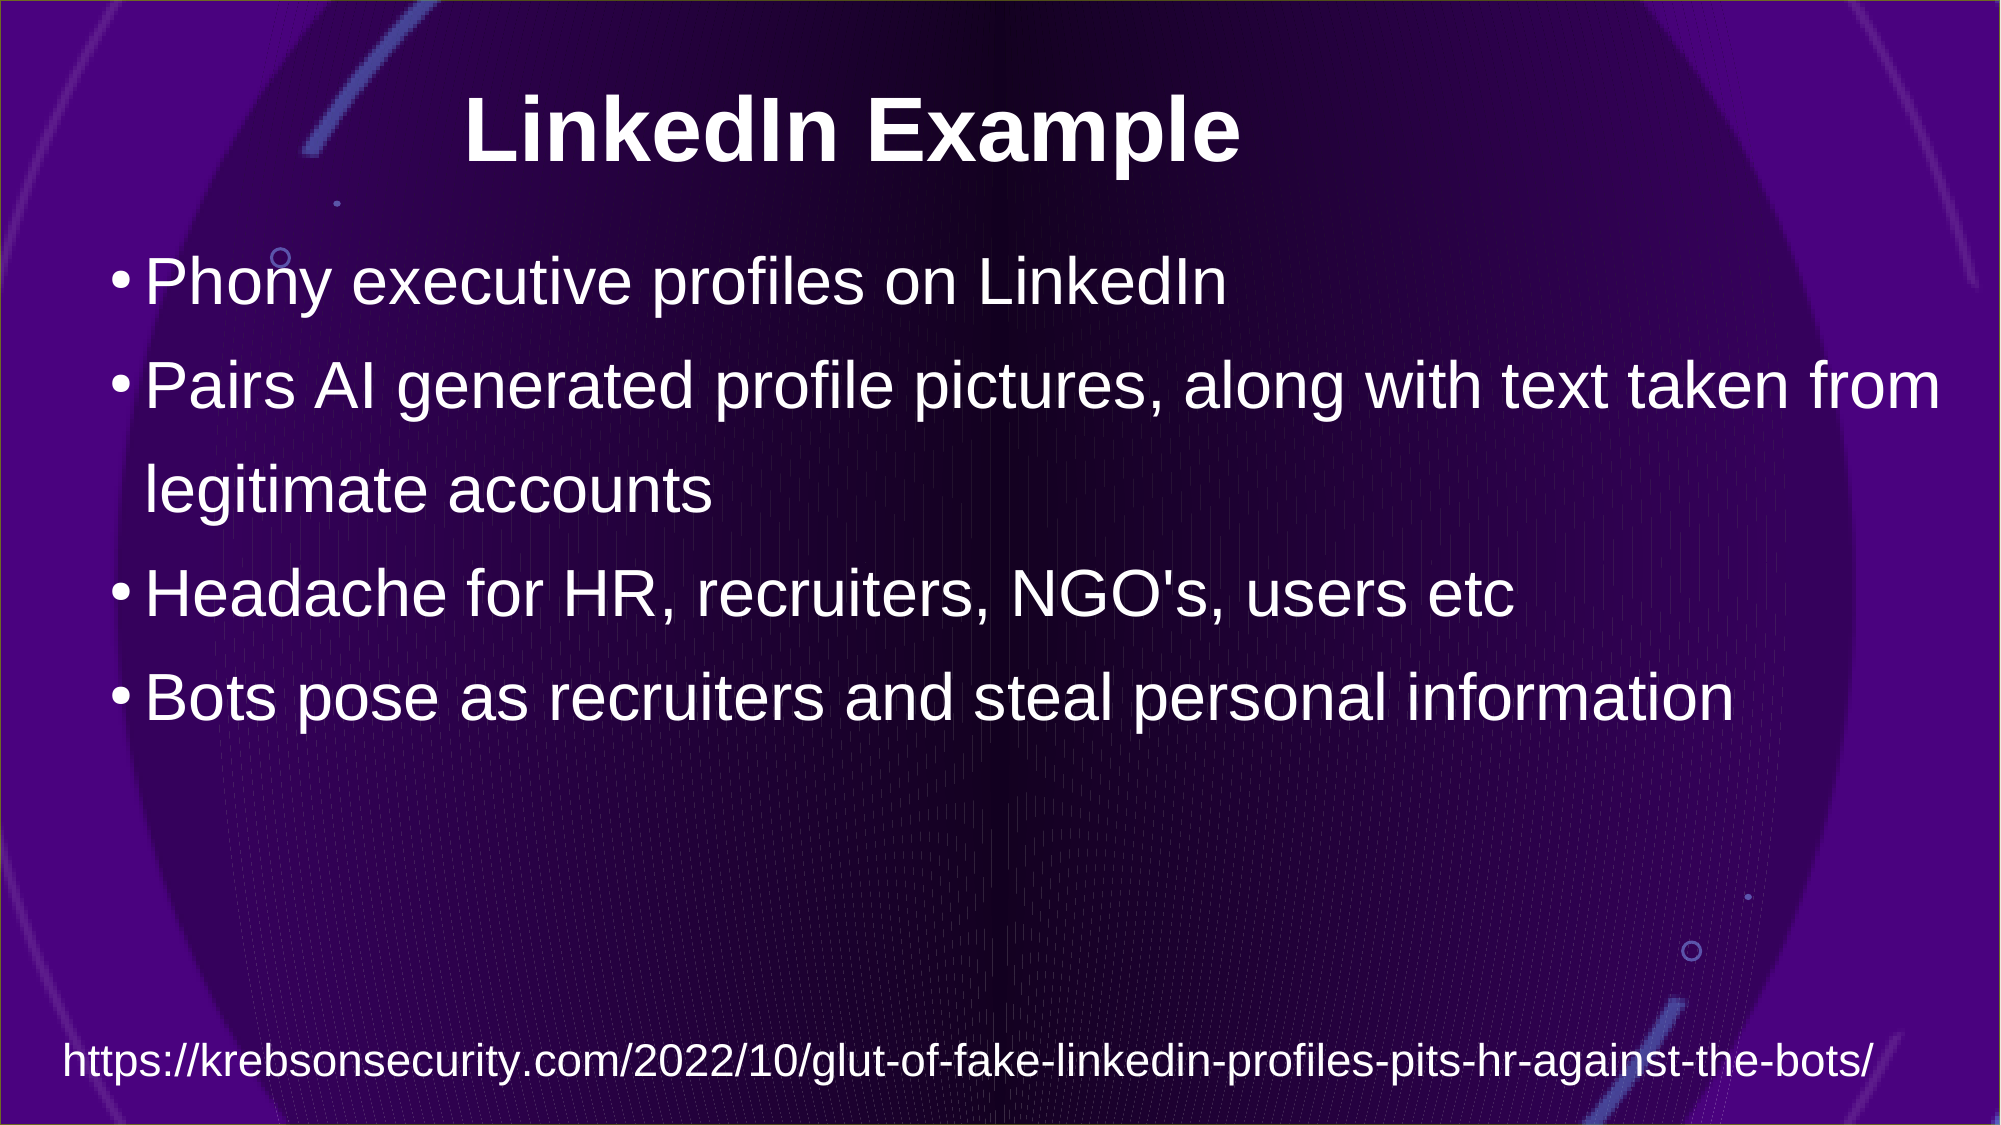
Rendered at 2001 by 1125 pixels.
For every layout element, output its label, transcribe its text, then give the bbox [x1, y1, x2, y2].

text_box Phony executive profiles on LinkedIn Pairs AI generated profile pictures, along with text taken from legitimate accounts Headache for HR, recruiters, NGO's, users etc Bots pose as recruiters and steal personal information [94, 236, 2000, 743]
text_box https://krebsonsecurity.com/2022/10/glut-of-fake-linkedin-profiles-pits-hr-against-the-bots/ [11, 1027, 2000, 1125]
text_box LinkedIn Example [401, 70, 1306, 189]
picture [0, 0, 2000, 1125]
